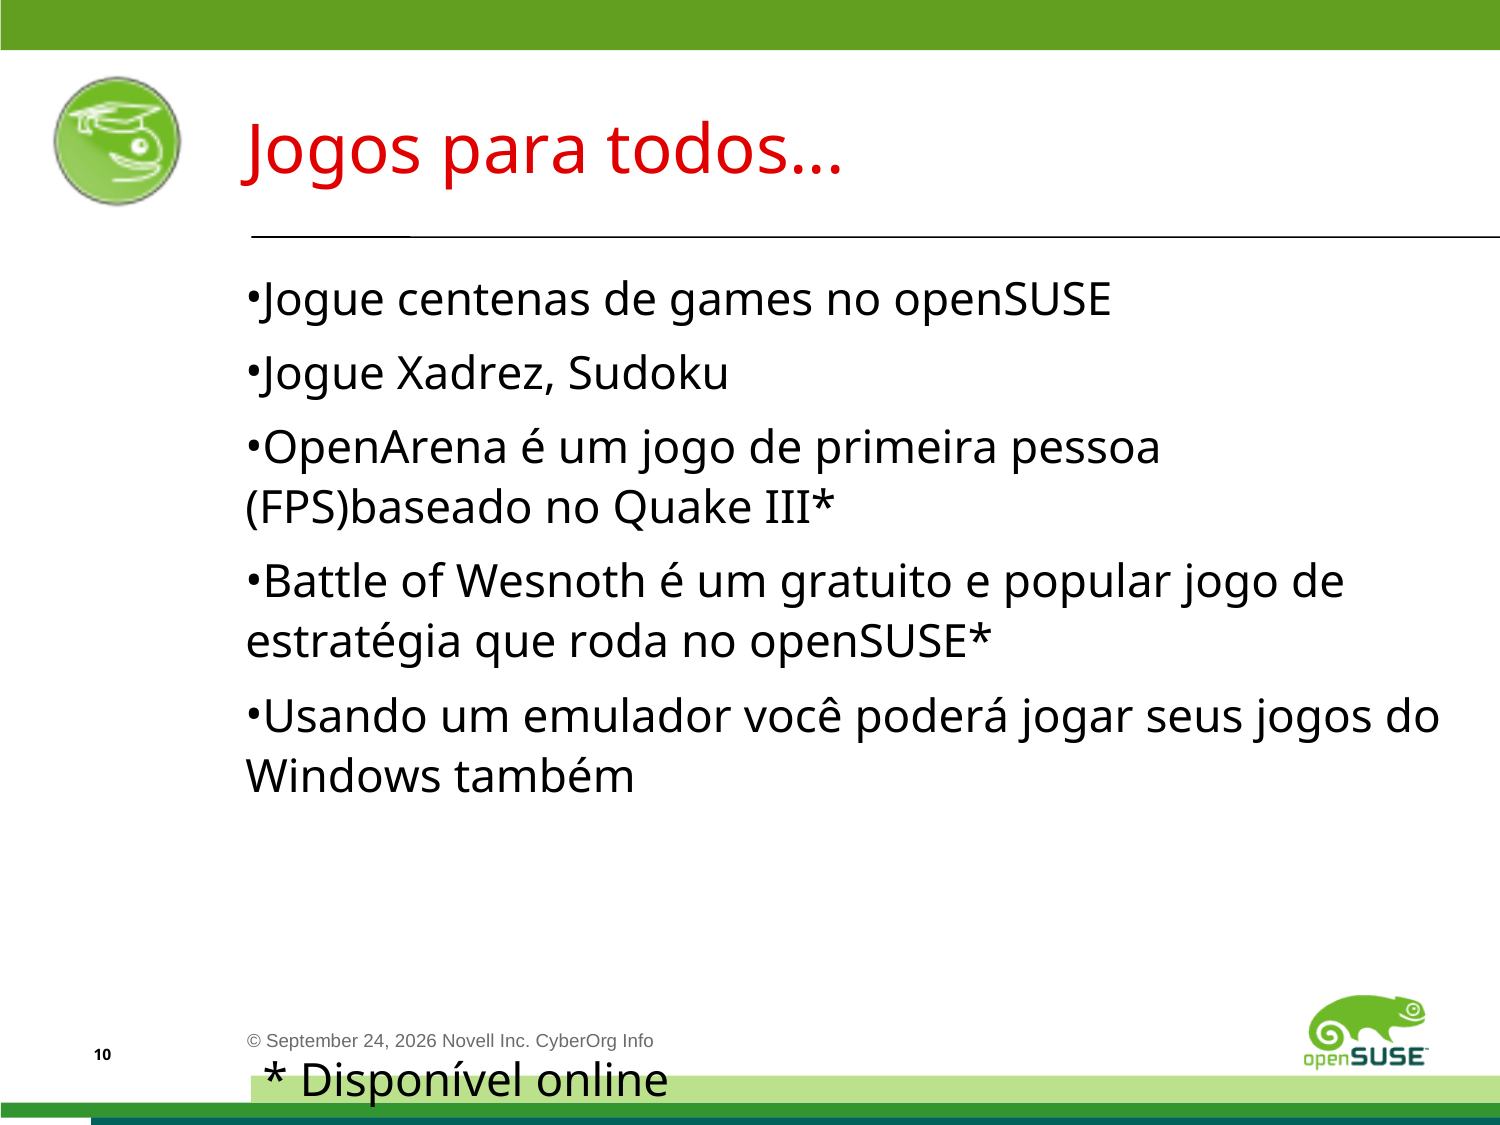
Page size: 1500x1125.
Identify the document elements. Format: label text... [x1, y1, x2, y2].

title Jogos para todos... [246, 68, 1409, 231]
picture [51, 74, 186, 211]
list Jogue centenas de games no openSUSE Jogue Xadrez, Sudoku OpenArena é um jogo de primeira pessoa (FPS)baseado no Quake III* Battle of Wesnoth é um gratuito e popular jogo de estratégia que roda no openSUSE* Usando um emulador você poderá jogar seus jogos do Windows também * Disponível online [245, 267, 1458, 1071]
